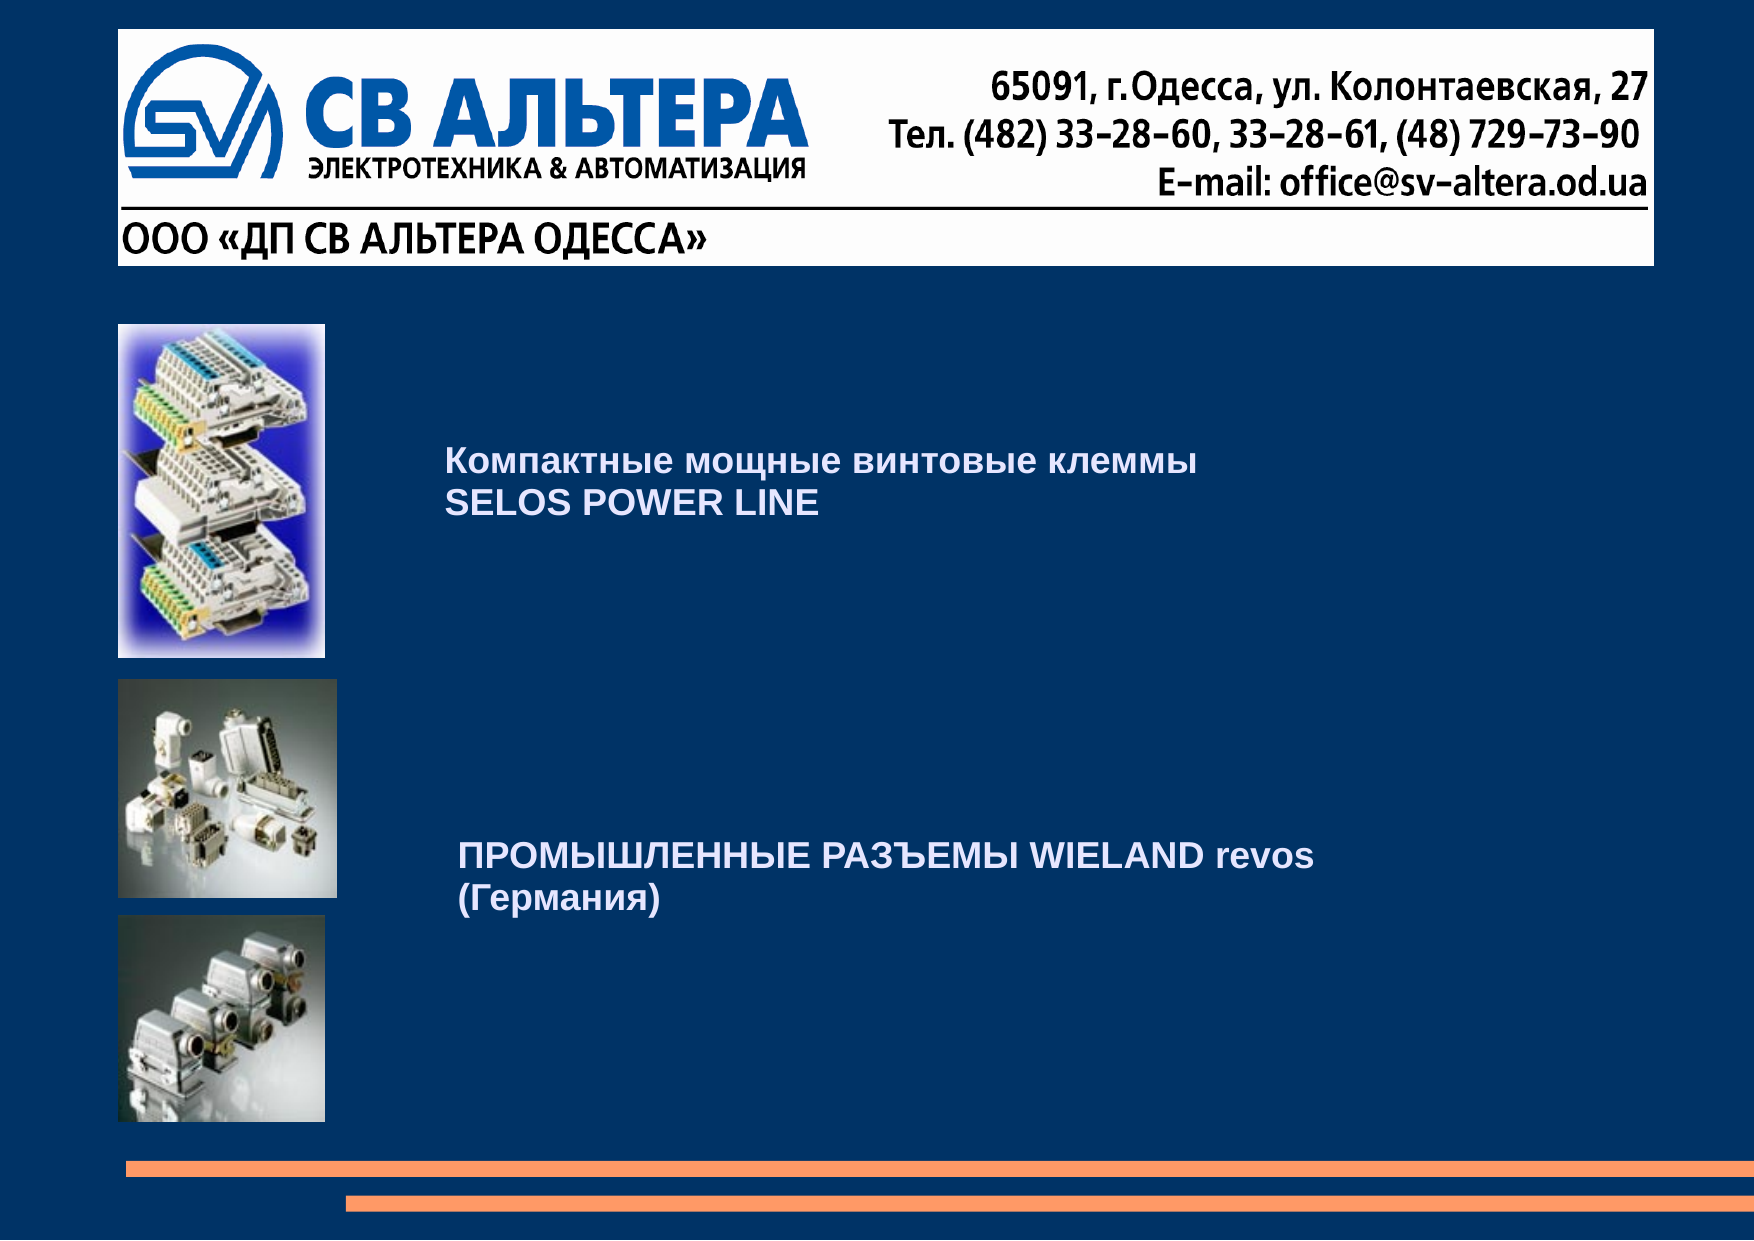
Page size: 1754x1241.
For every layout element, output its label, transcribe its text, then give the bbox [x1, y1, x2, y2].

text_box Компактные мощные винтовые клеммы SELOS POWER LINE [429, 432, 1536, 534]
picture [118, 324, 325, 658]
picture [118, 915, 325, 1123]
picture [118, 679, 337, 898]
picture [118, 29, 1654, 266]
text_box ПРОМЫШЛЕННЫЕ РАЗЪЕМЫ WIELAND revos (Германия) [442, 826, 1500, 929]
